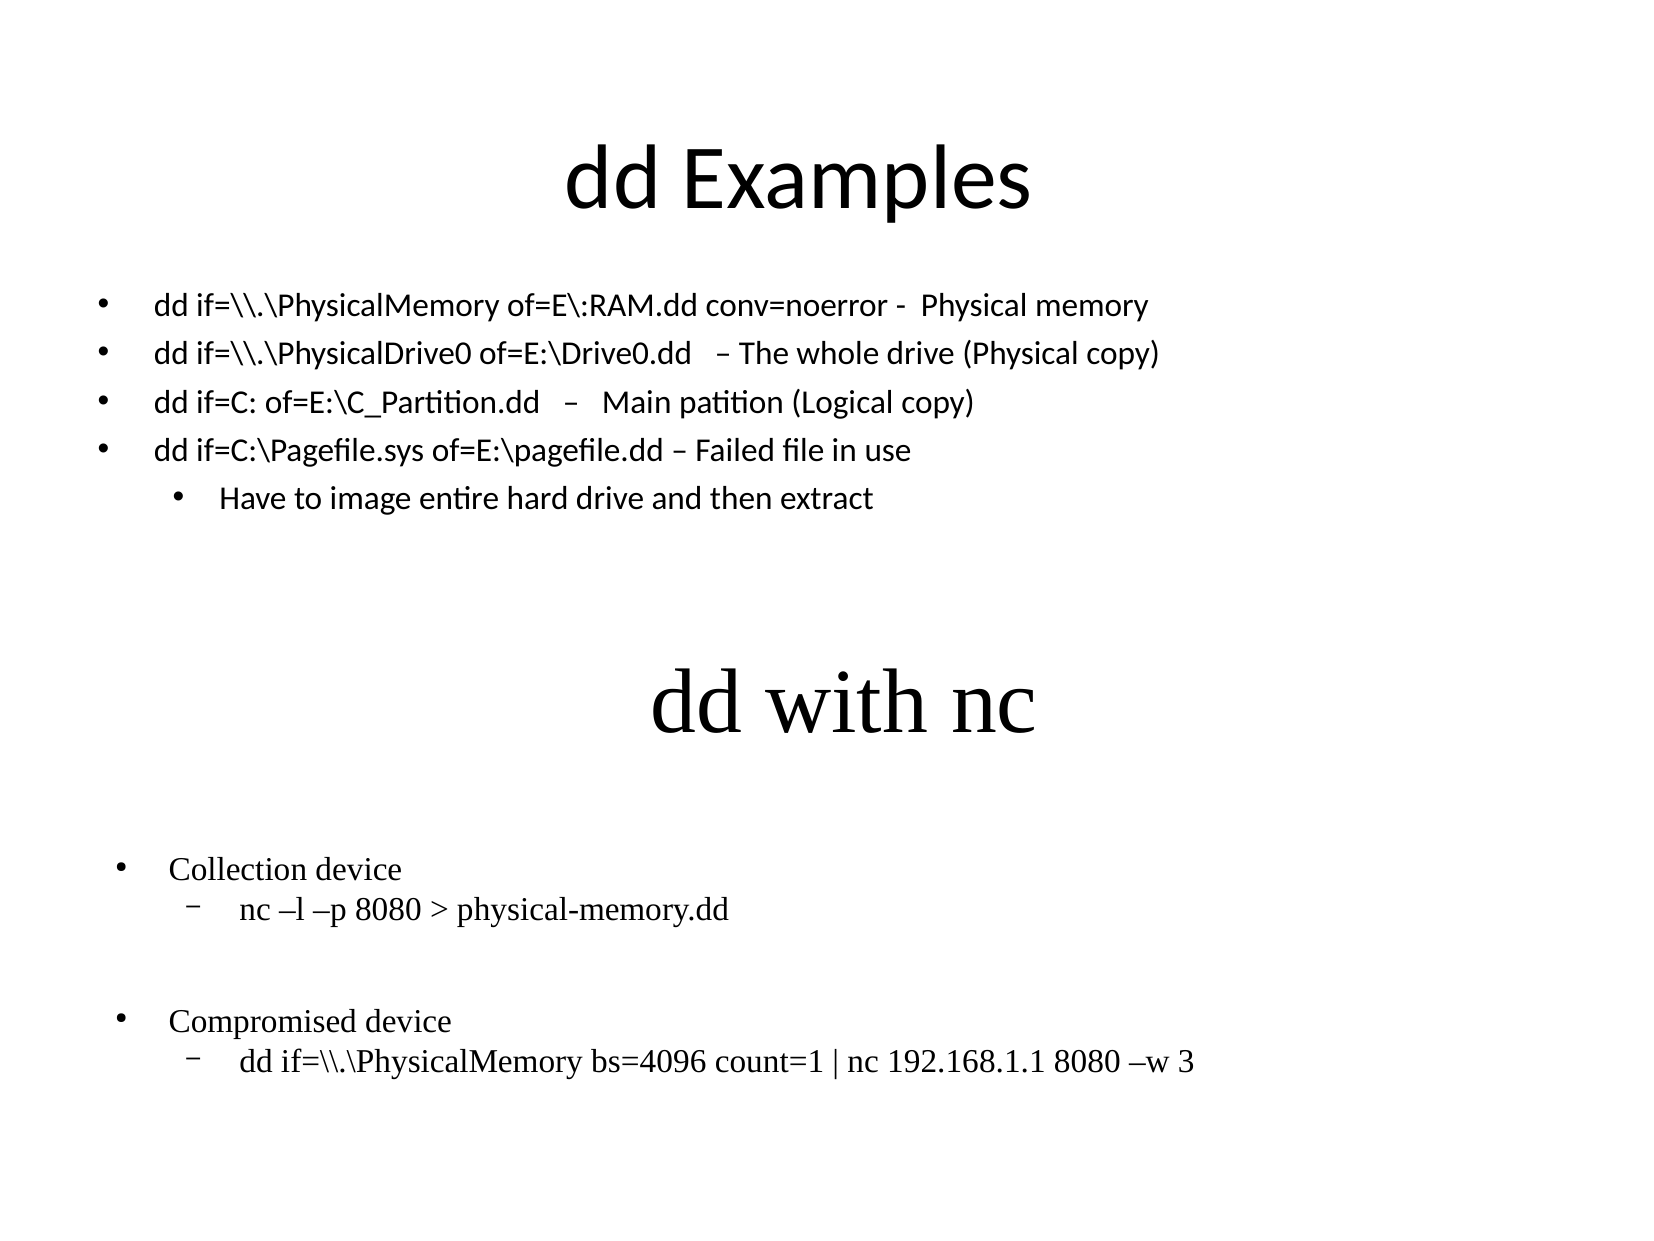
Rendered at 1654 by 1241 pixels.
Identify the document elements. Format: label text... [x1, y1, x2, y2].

list Collection device nc –l –p 8080 > physical-memory.dd Compromised device dd if=\\.\PhysicalMemory bs=4096 count=1 | nc 192.168.1.1 8080 –w 3 [82, 840, 1571, 1234]
text_box dd if=\\.\PhysicalMemory of=E\:RAM.dd conv=noerror - Physical memory dd if=\\.\PhysicalDrive0 of=E:\Drive0.dd – The whole drive (Physical copy) dd if=C: of=E:\C_Partition.dd – Main patition (Logical copy) dd if=C:\Pagefile.sys of=E:\pagefile.dd – Failed file in use Have to image entire hard drive and then extract [82, 275, 1571, 579]
text_box dd Examples [55, 68, 1544, 276]
title dd with nc [82, 592, 1571, 800]
